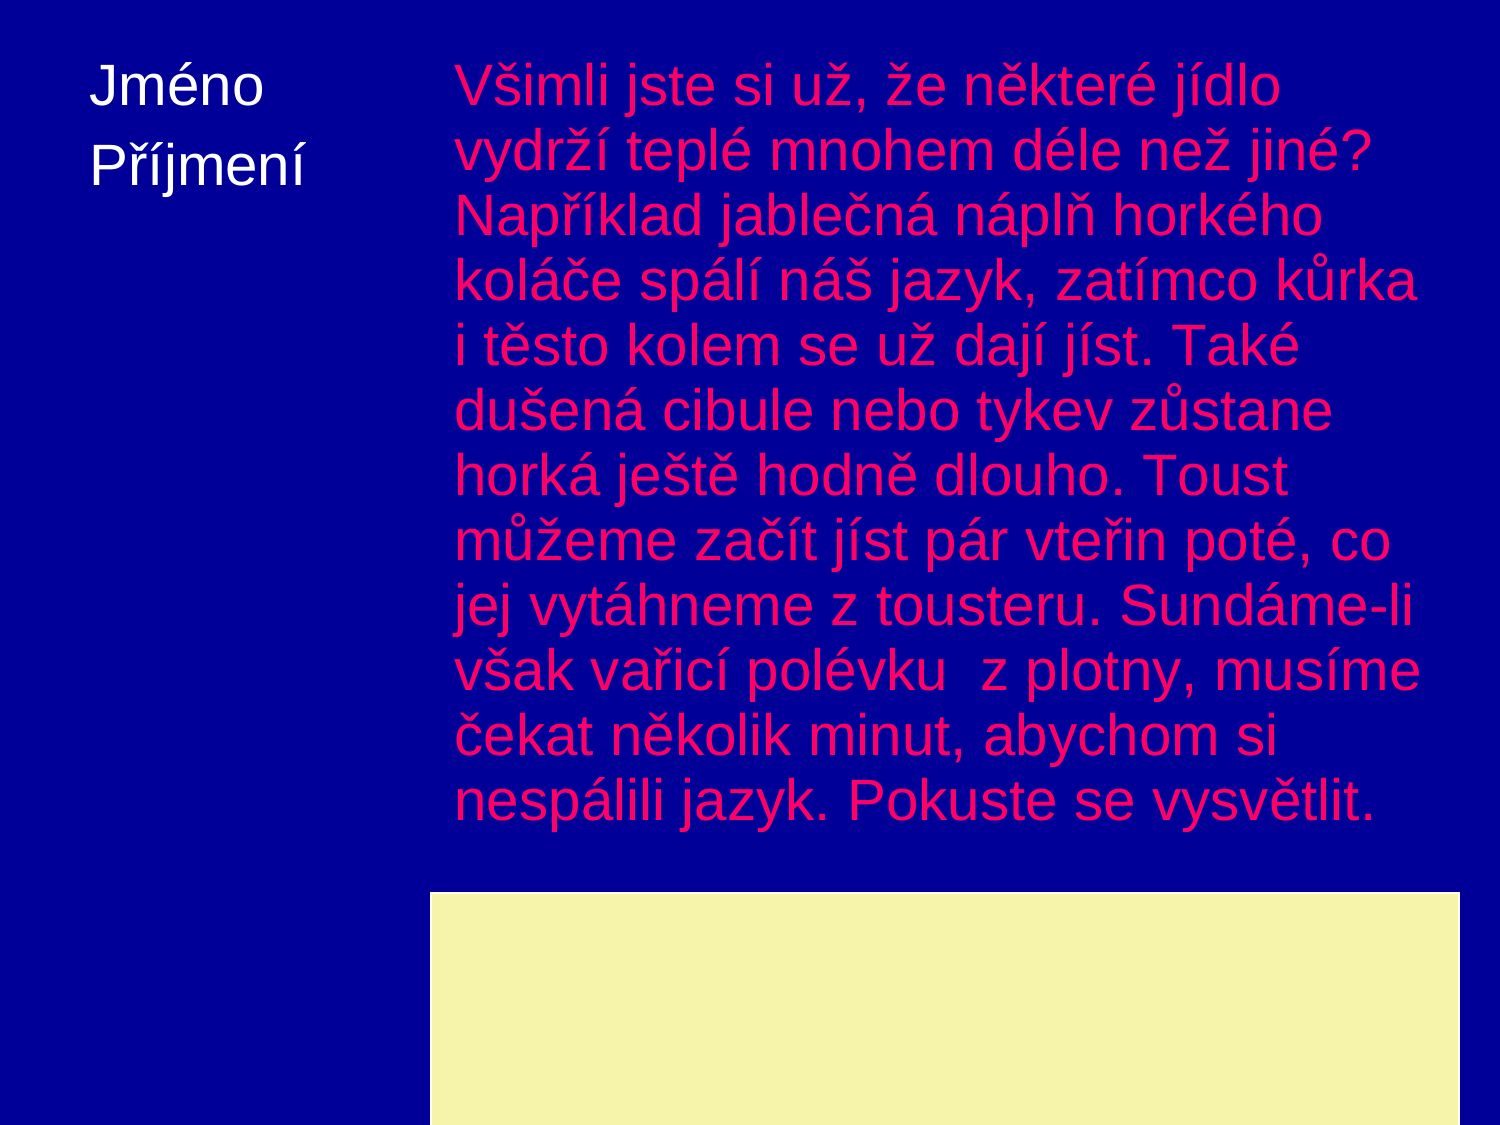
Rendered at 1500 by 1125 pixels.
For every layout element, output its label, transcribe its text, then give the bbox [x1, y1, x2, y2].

text_box [430, 893, 1459, 1125]
text_box Všimli jste si už, že některé jídlo vydrží teplé mnohem déle než jiné? Například jablečná náplň horkého koláče spálí náš jazyk, zatímco kůrka i těsto kolem se už dají jíst. Také dušená cibule nebo tykev zůstane horká ještě hodně dlouho. Toust můžeme začít jíst pár vteřin poté, co jej vytáhneme z tousteru. Sundáme-li však vařicí polévku z plotny, musíme čekat několik minut, abychom si nespálili jazyk. Pokuste se vysvětlit. [440, 45, 1459, 893]
text_box Jméno Příjmení [75, 45, 440, 901]
